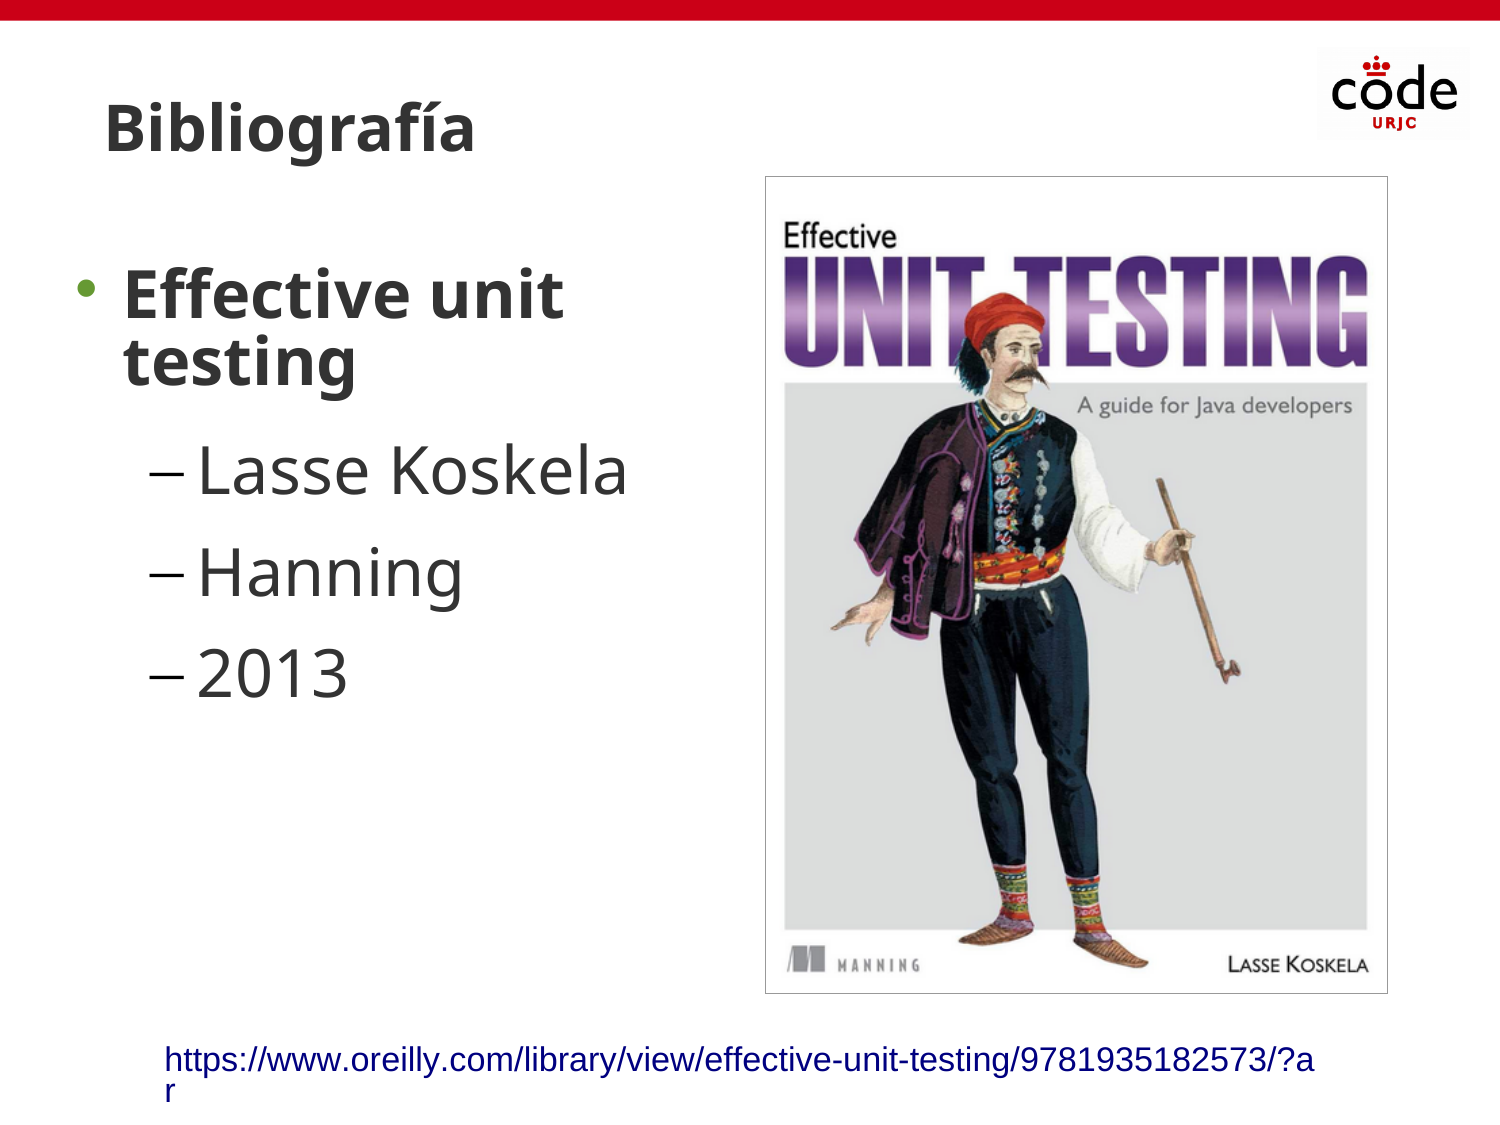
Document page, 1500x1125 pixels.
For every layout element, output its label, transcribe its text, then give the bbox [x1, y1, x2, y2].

picture [765, 176, 1388, 994]
list Effective unit testing Lasse Koskela Hanning 2013 [75, 263, 734, 916]
picture [1317, 47, 1470, 140]
title Bibliografía [68, 0, 1308, 167]
text_box https://www.oreilly.com/library/view/effective-unit-testing/9781935182573/?ar [149, 1034, 1333, 1125]
